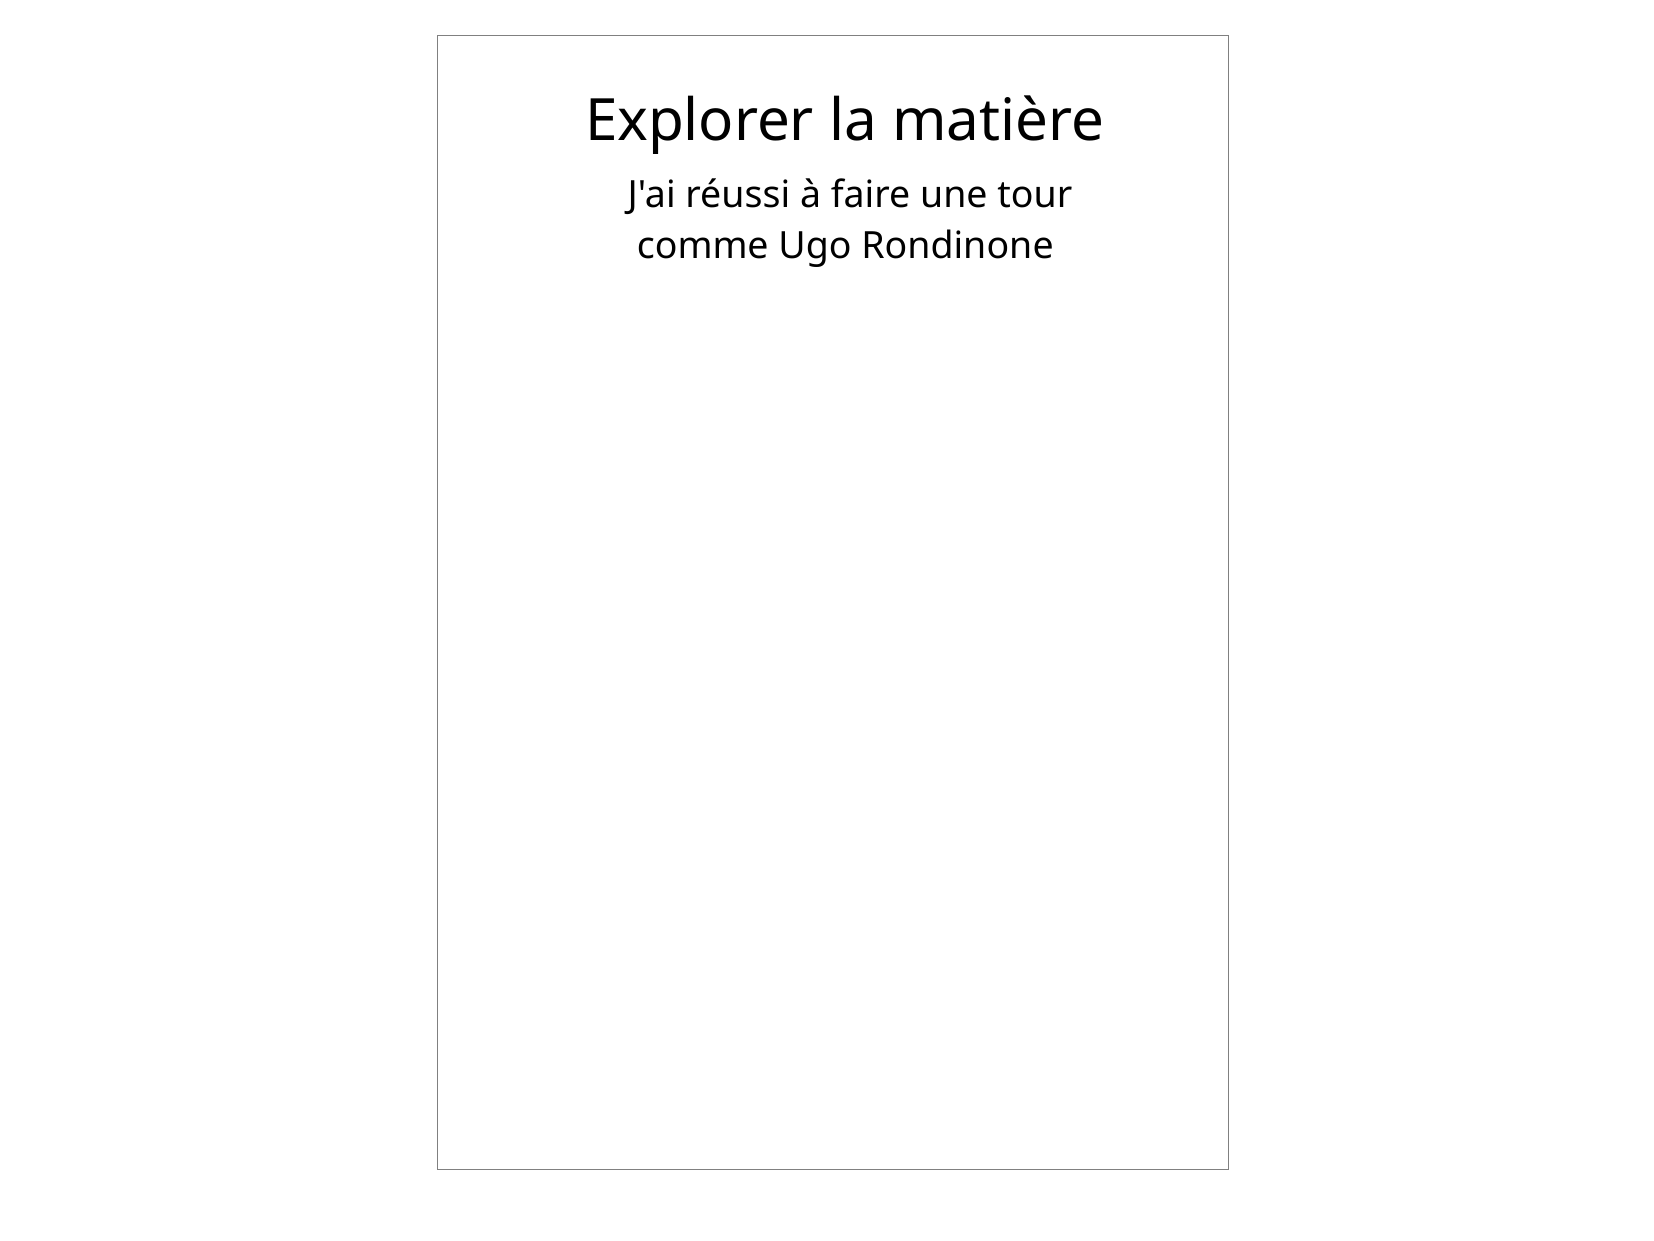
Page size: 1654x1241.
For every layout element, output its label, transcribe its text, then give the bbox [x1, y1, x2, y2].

text_box J'ai réussi à faire une tour comme Ugo Rondinone [566, 159, 1134, 296]
text_box Explorer la matière [519, 70, 1170, 177]
